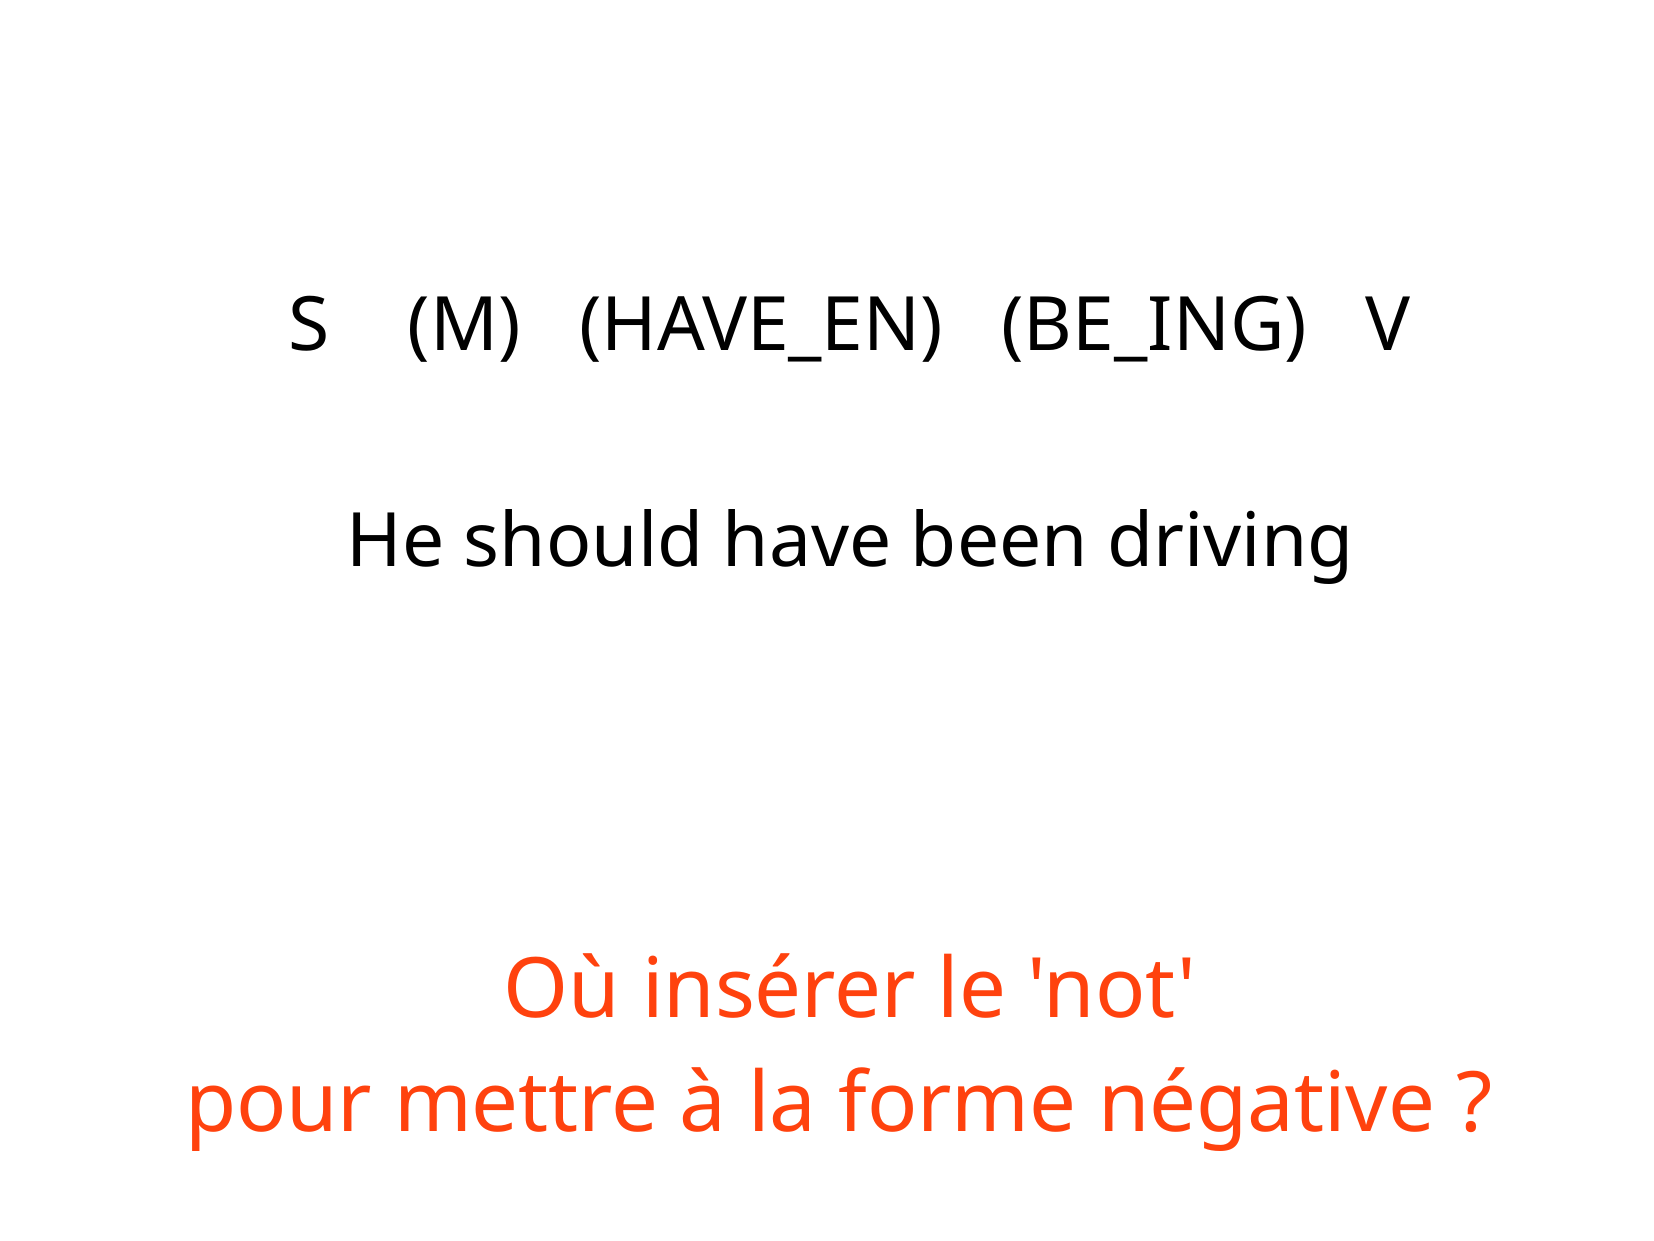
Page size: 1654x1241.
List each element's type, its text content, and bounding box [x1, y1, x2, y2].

text_box S (M) (HAVE_EN) (BE_ING) V He should have been driving Où insérer le 'not' pour mettre à la forme négative ? [59, 35, 1642, 1225]
